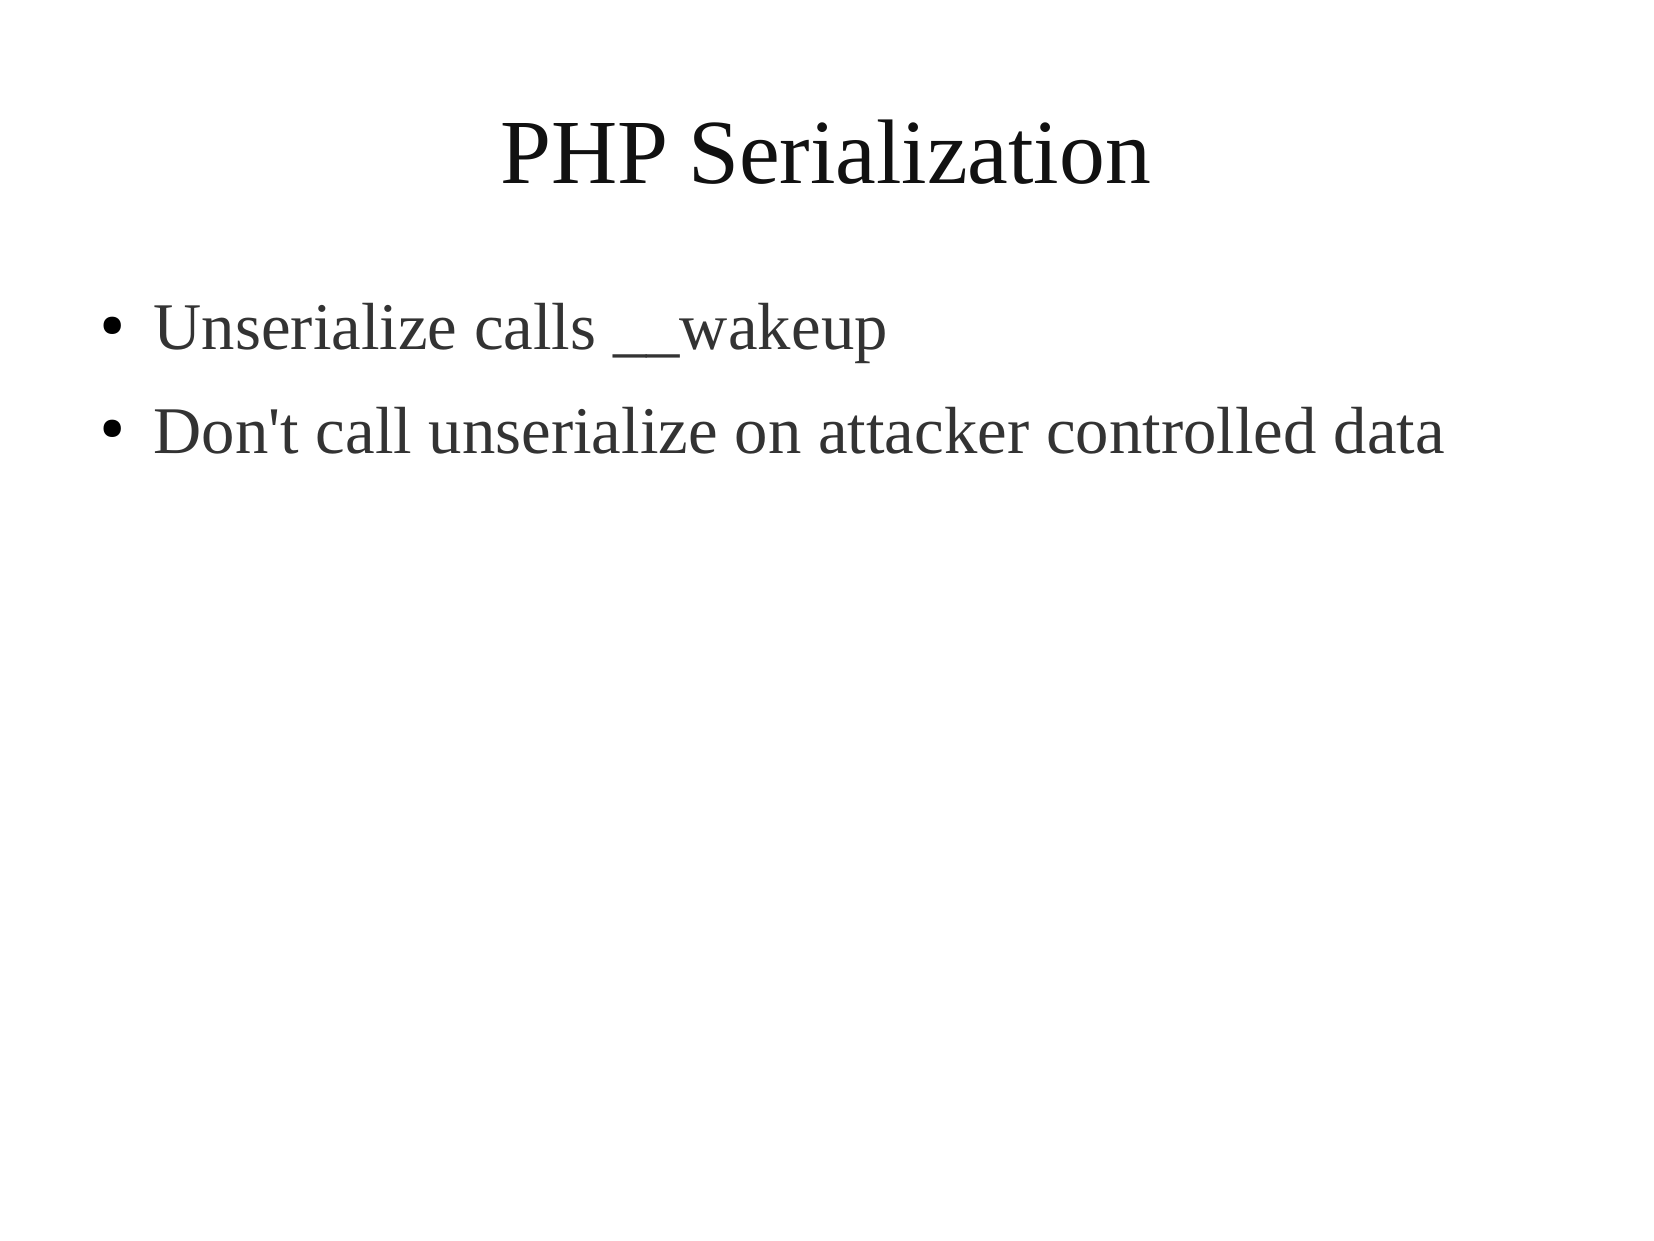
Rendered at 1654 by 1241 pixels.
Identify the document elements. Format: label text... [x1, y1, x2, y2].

list Unserialize calls __wakeup Don't call unserialize on attacker controlled data [82, 290, 1538, 1010]
title PHP Serialization [82, 49, 1571, 257]
